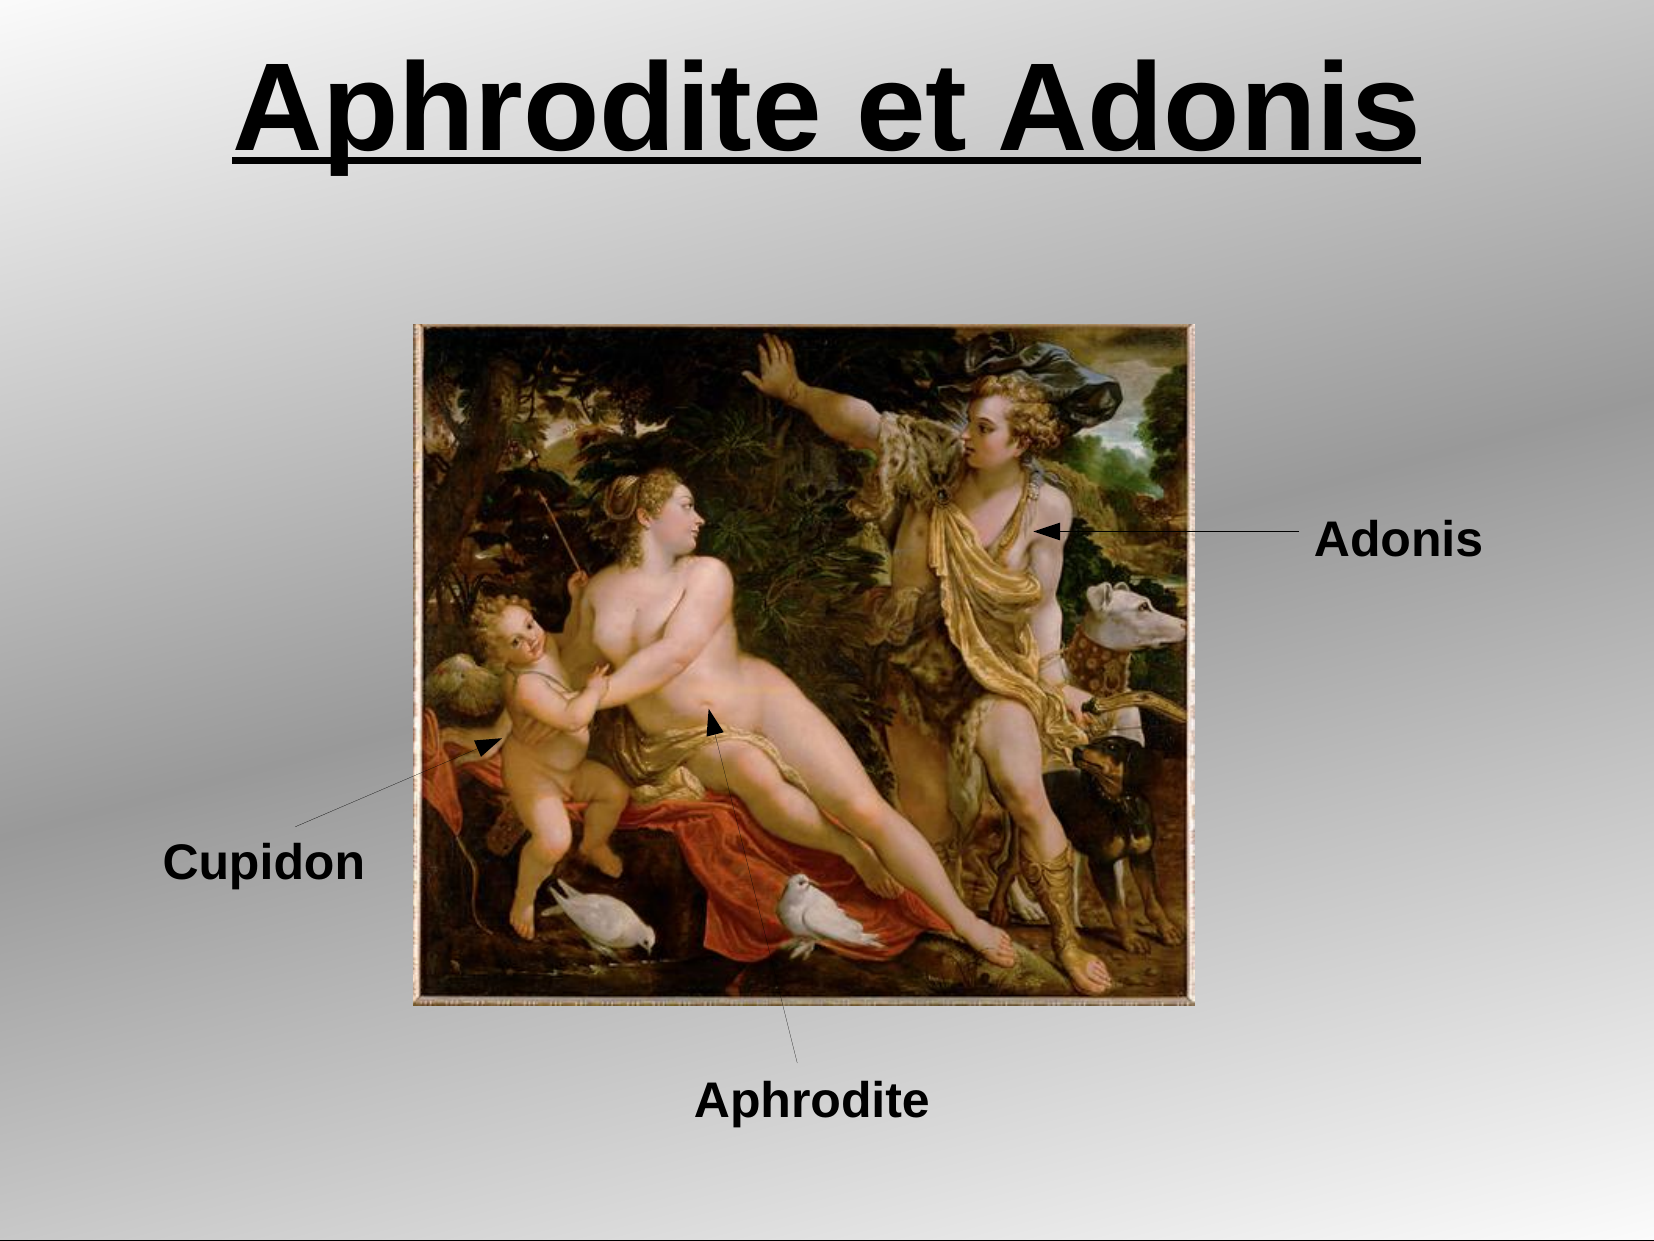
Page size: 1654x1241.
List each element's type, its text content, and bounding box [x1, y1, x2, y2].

text_box Cupidon [147, 826, 473, 899]
text_box Aphrodite [679, 1065, 975, 1137]
text_box Adonis [1299, 504, 1536, 576]
text_box Aphrodite et Adonis [88, 29, 1565, 185]
text_box [0, 0, 1654, 1241]
picture [413, 324, 1195, 1007]
